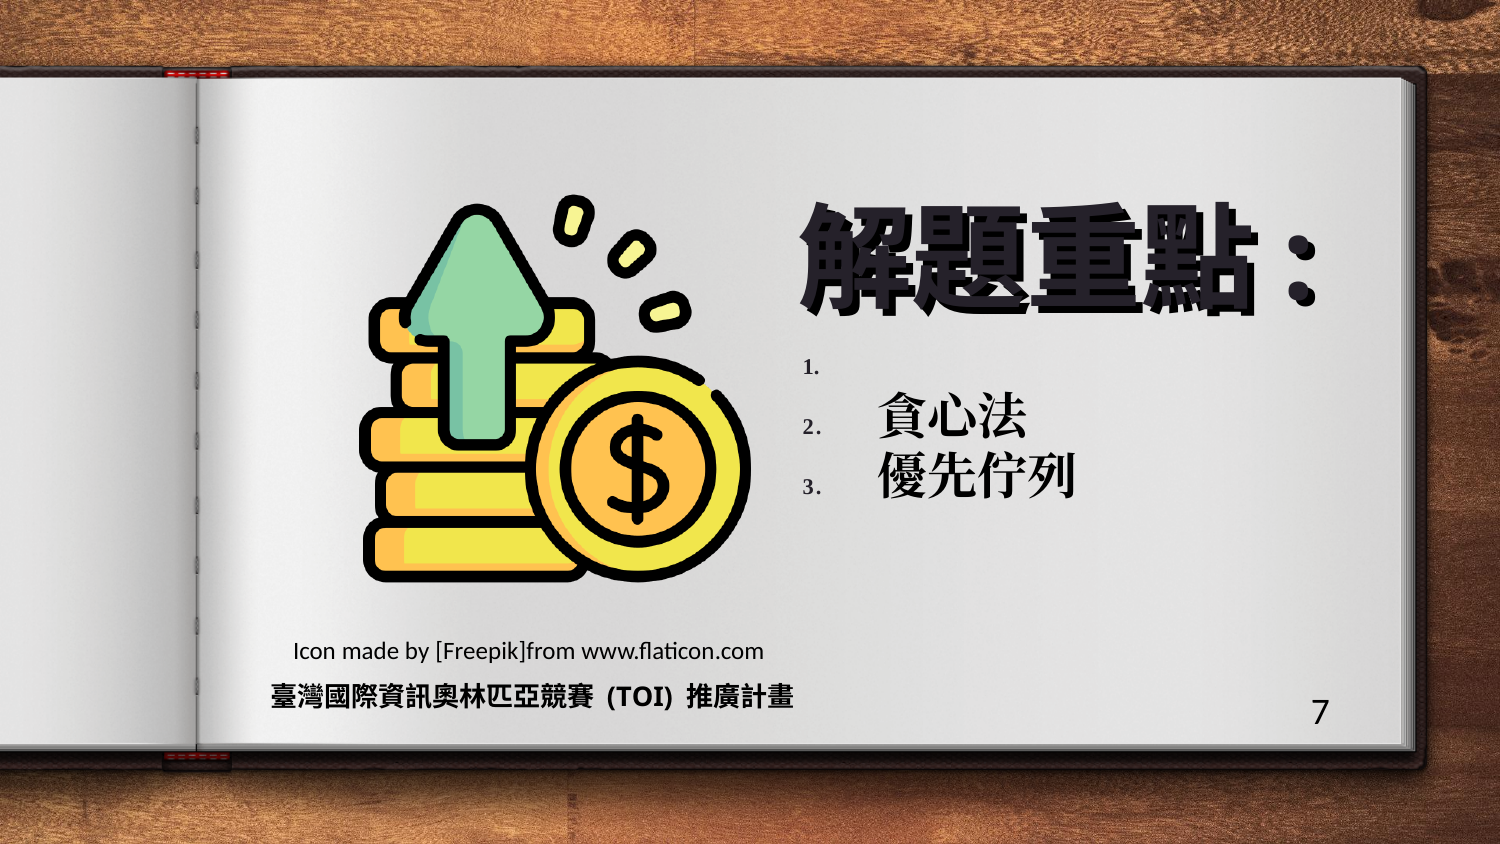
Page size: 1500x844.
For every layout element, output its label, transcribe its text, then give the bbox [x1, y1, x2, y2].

title 解題重點: [782, 146, 1313, 338]
picture [359, 192, 751, 584]
text_box [1295, 672, 1386, 737]
text_box Icon made by [Freepik]from www.flaticon.com [278, 627, 867, 672]
subtitle 貪心法 優先佇列 [787, 309, 1361, 584]
